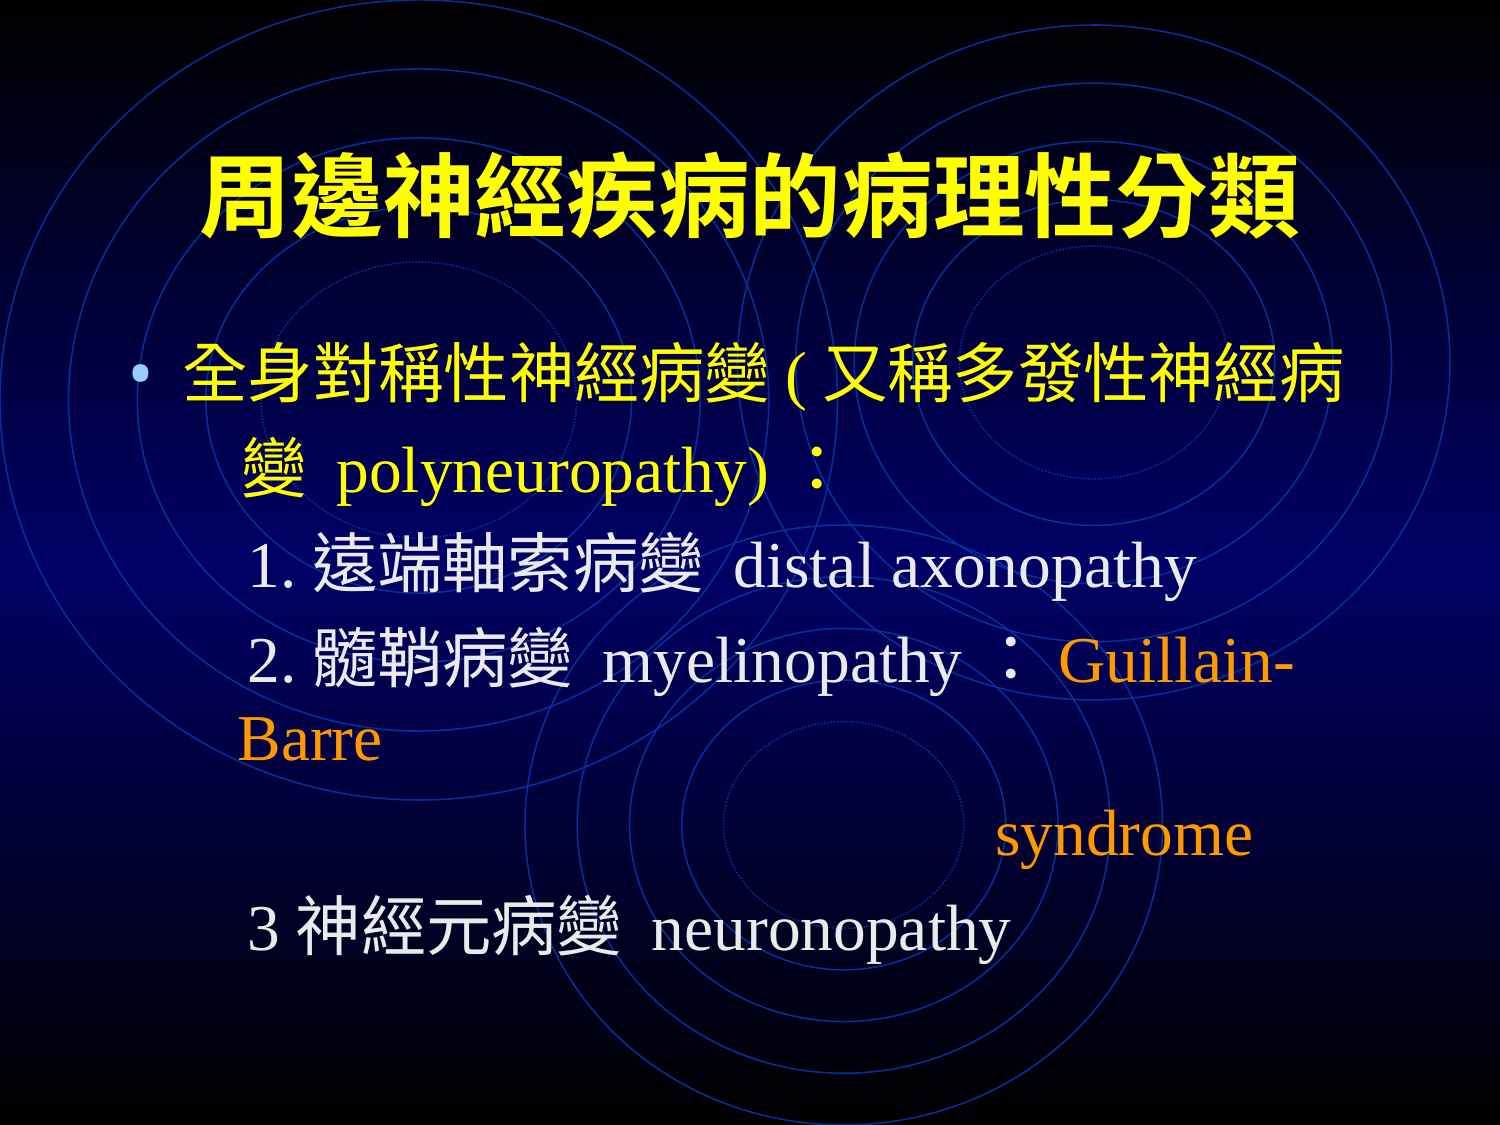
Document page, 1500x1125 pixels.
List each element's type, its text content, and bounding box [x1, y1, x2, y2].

list 全身對稱性神經病變(又稱多發性神經病 變 polyneuropathy)： 1.遠端軸索病變 distal axonopathy 2.髓鞘病變 myelinopathy：Guillain-Barre syndrome 3神經元病變 neuronopathy [112, 324, 1388, 1000]
title 周邊神經疾病的病理性分類 [112, 99, 1388, 288]
